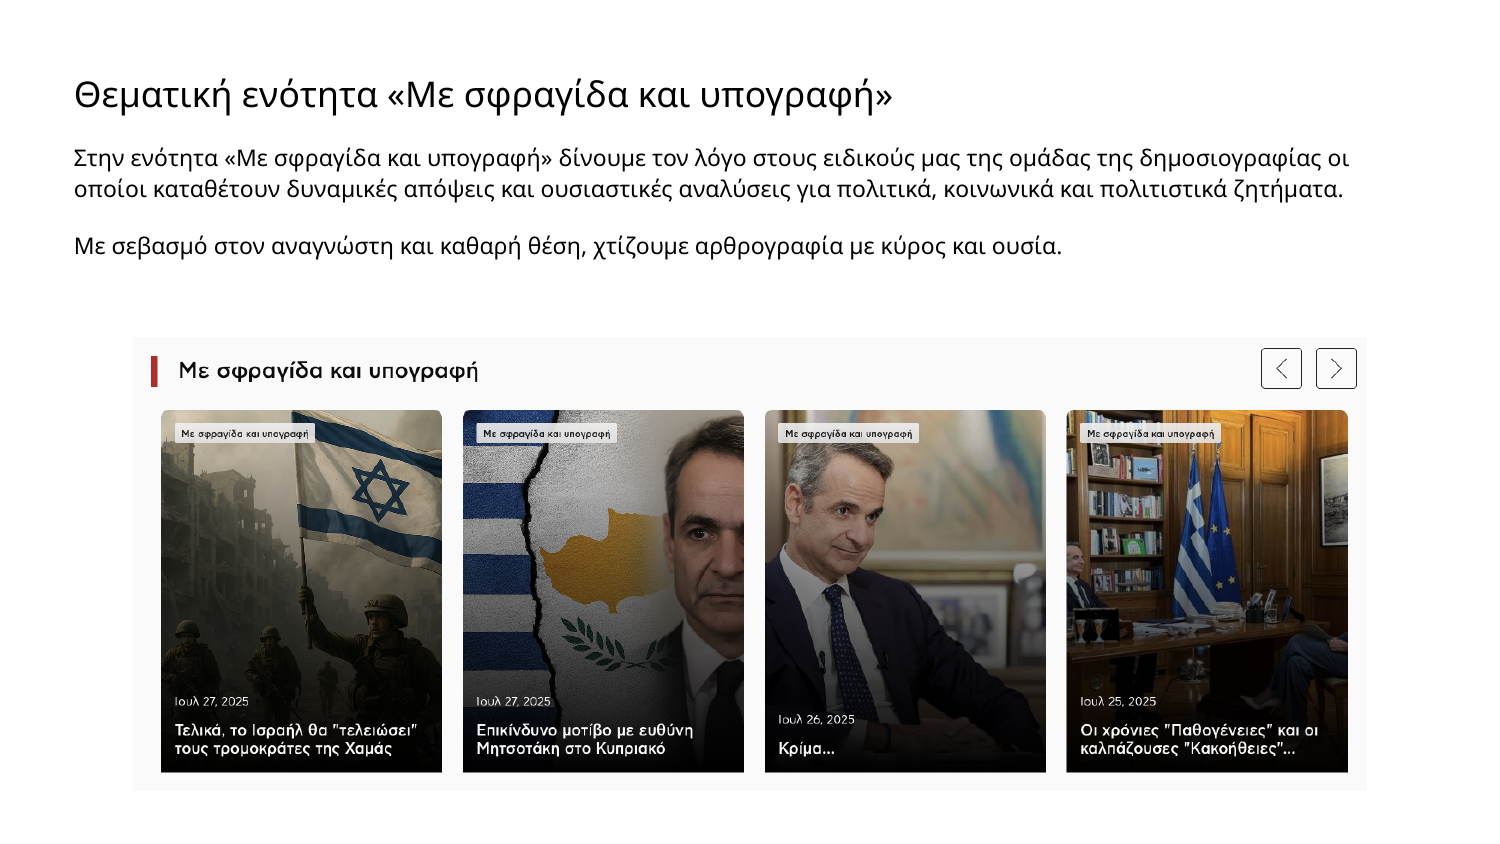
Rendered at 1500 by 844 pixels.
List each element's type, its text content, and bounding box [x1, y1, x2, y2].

text_box Θεματική ενότητα «Με σφραγίδα και υπογραφή» Στην ενότητα «Με σφραγίδα και υπογραφή» δίνουμε τον λόγο στους ειδικούς μας της ομάδας της δημοσιογραφίας οι οποίοι καταθέτουν δυναμικές απόψεις και ουσιαστικές αναλύσεις για πολιτικά, κοινωνικά και πολιτιστικά ζητήματα. Με σεβασμό στον αναγνώστη και καθαρή θέση, χτίζουμε αρθρογραφία με κύρος και ουσία. [58, 50, 1442, 275]
picture [133, 337, 1367, 791]
